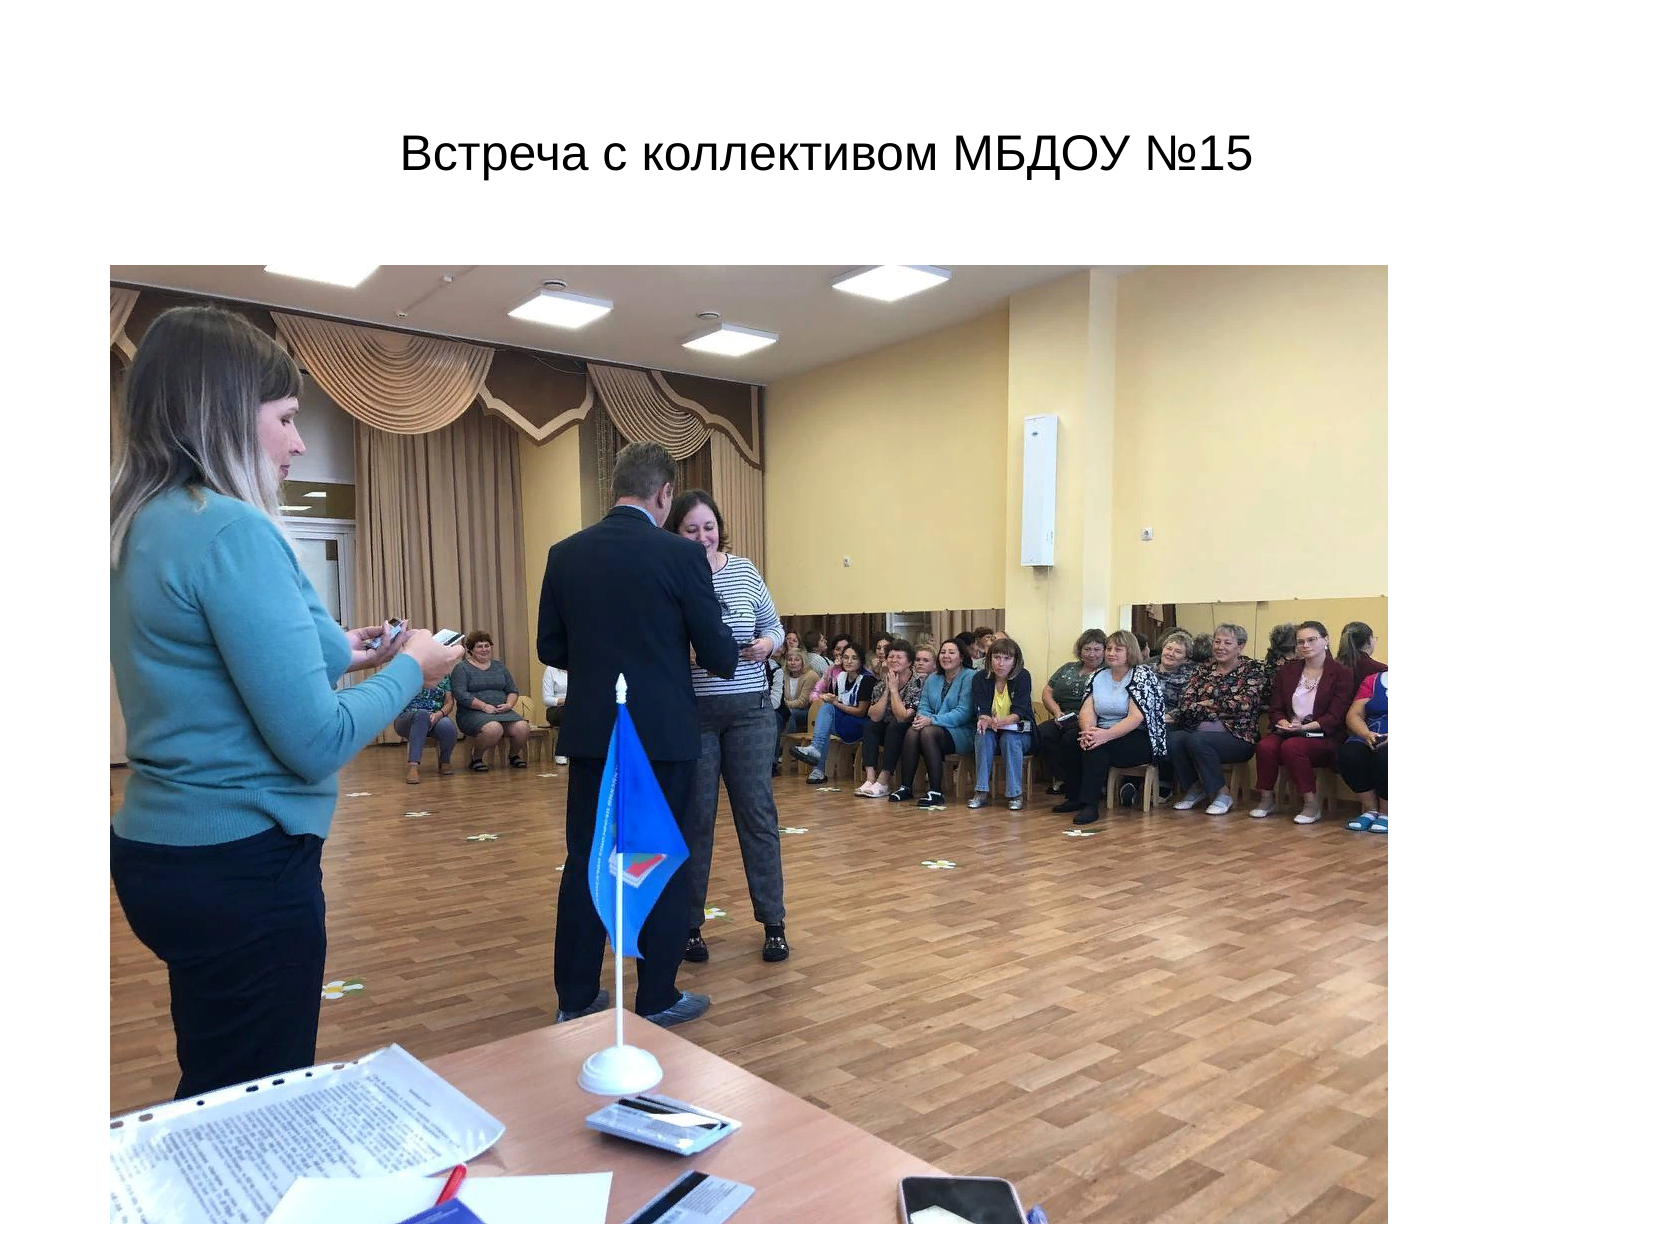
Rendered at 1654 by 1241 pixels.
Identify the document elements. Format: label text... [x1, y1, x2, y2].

title Встреча с коллективом МБДОУ №15 [82, 49, 1571, 257]
picture [110, 265, 1388, 1224]
